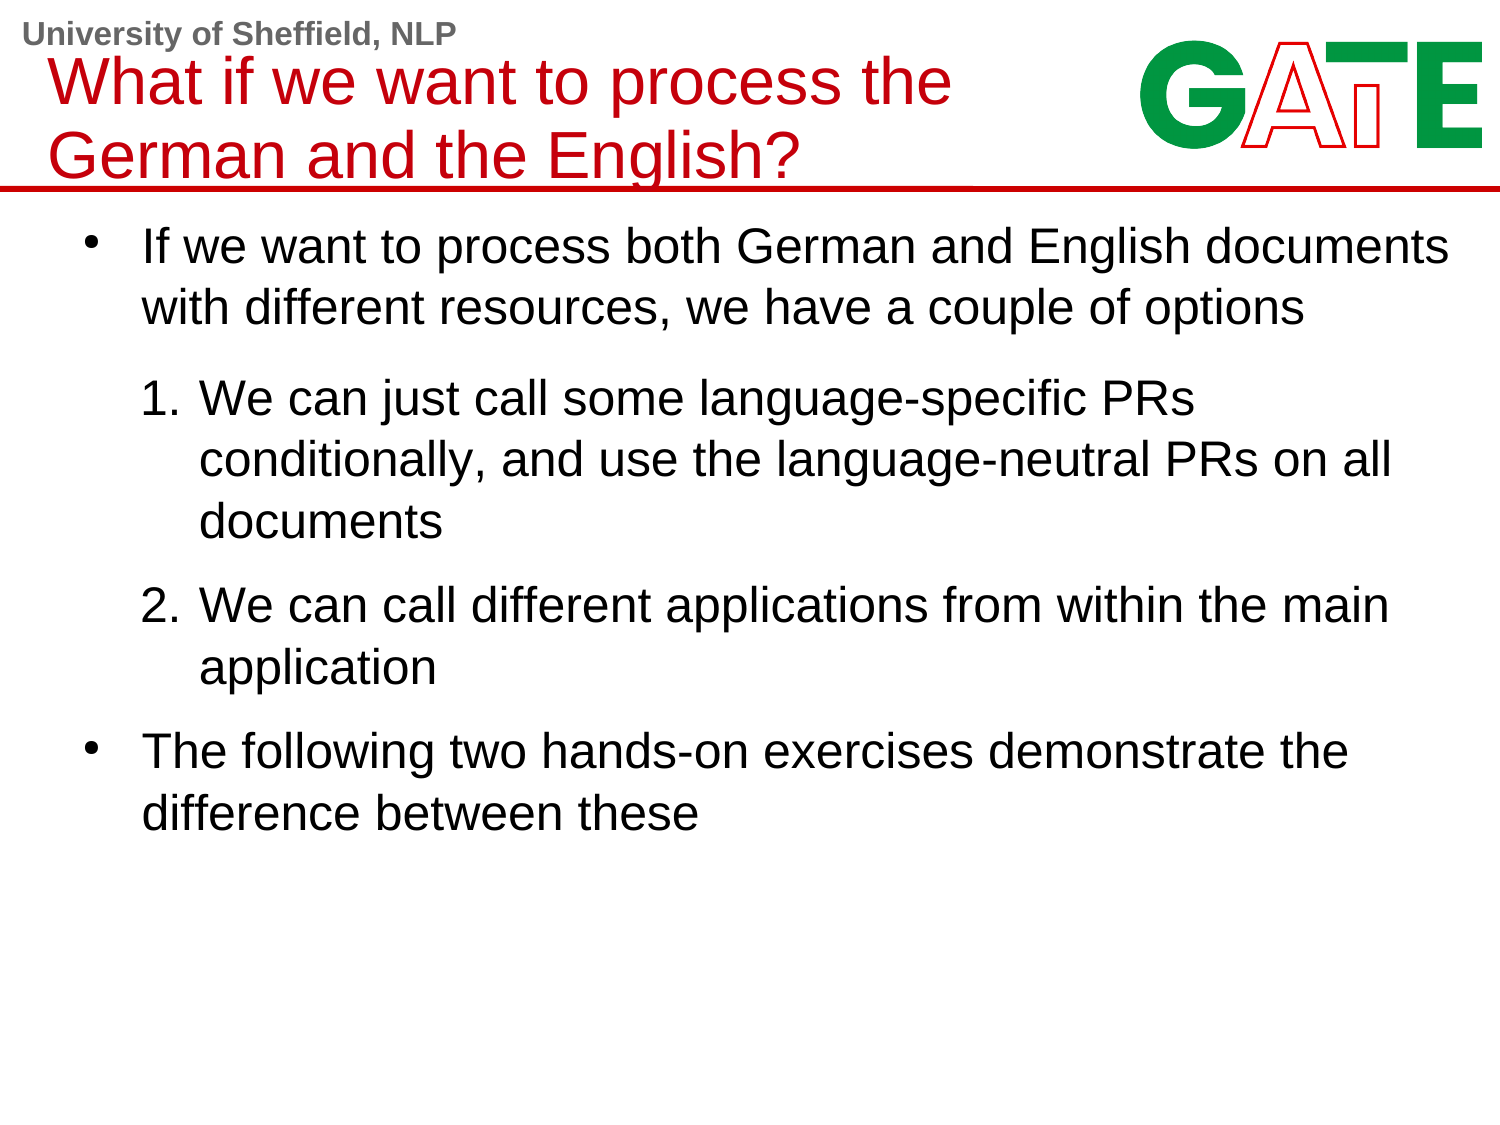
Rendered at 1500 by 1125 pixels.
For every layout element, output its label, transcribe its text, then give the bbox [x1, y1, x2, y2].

title What if we want to process the German and the English? [47, 42, 1241, 197]
list If we want to process both German and English documents with different resources, we have a couple of options We can just call some language-specific PRs conditionally, and use the language-neutral PRs on all documents We can call different applications from within the main application The following two hands-on exercises demonstrate the difference between these [82, 212, 1465, 1063]
picture [1133, 23, 1489, 166]
